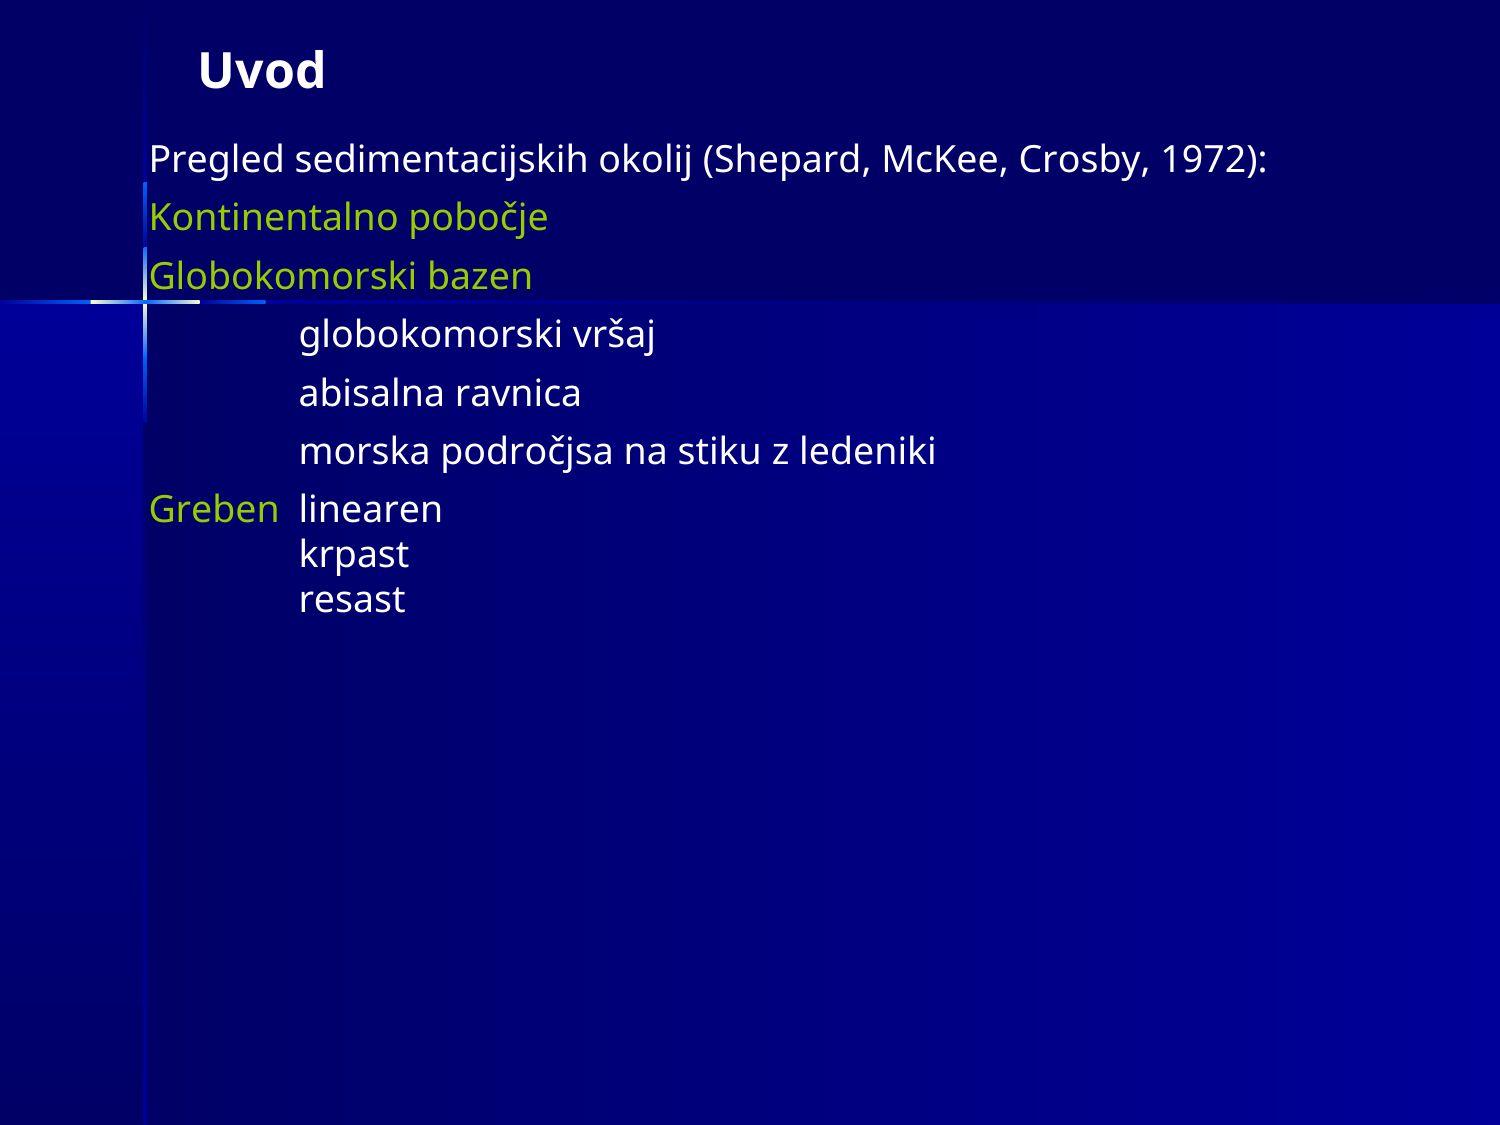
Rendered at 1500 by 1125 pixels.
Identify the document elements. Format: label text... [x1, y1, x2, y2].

text_box Pregled sedimentacijskih okolij (Shepard, McKee, Crosby, 1972): Kontinentalno pobočje Globokomorski bazen globokomorski vršaj abisalna ravnica morska področjsa na stiku z ledeniki Greben linearen krpast resast [133, 113, 1284, 629]
text_box Uvod [183, 30, 342, 107]
